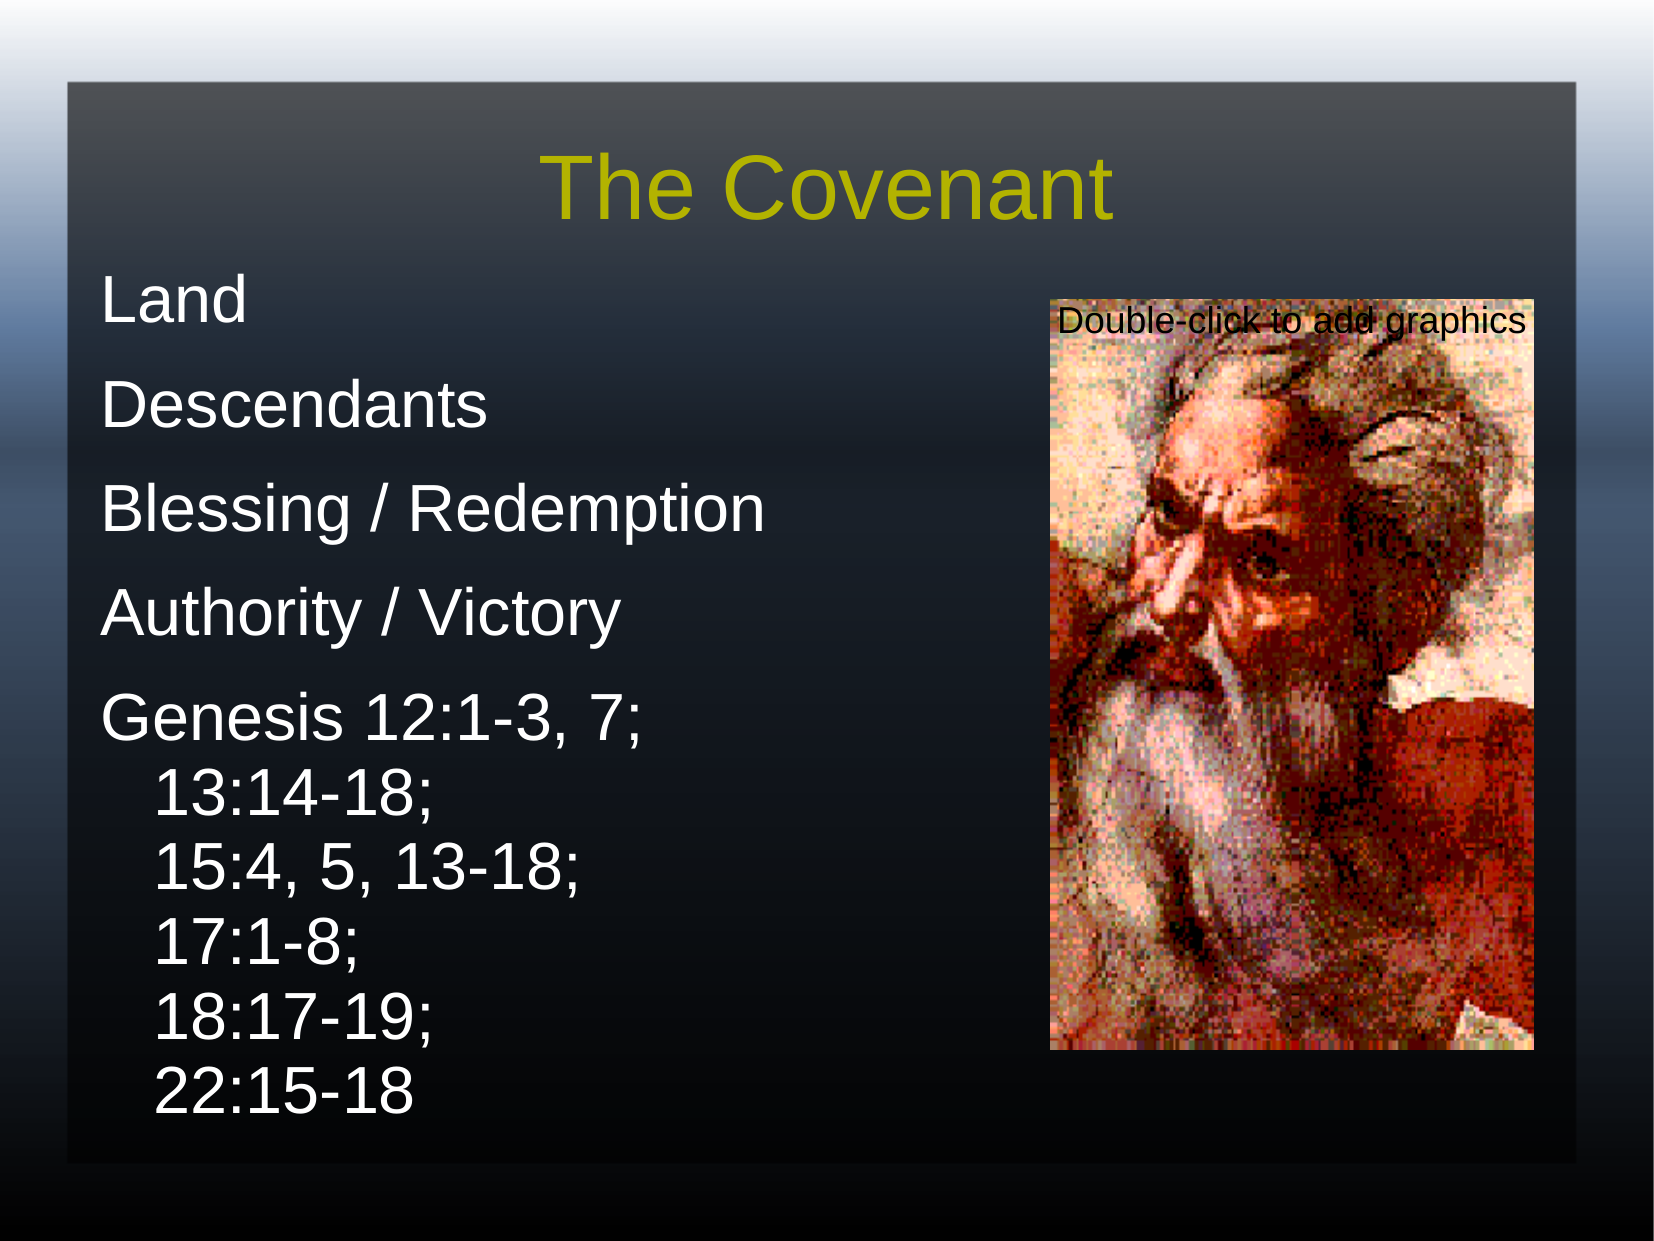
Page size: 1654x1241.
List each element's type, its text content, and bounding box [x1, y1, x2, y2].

title The Covenant [82, 92, 1571, 285]
picture [0, 0, 1654, 1241]
list Land Descendants Blessing / Redemption Authority / Victory Genesis 12:1-3, 7; 13:14-18; 15:4, 5, 13-18; 17:1-8; 18:17-19; 22:15-18 [82, 262, 1051, 1129]
